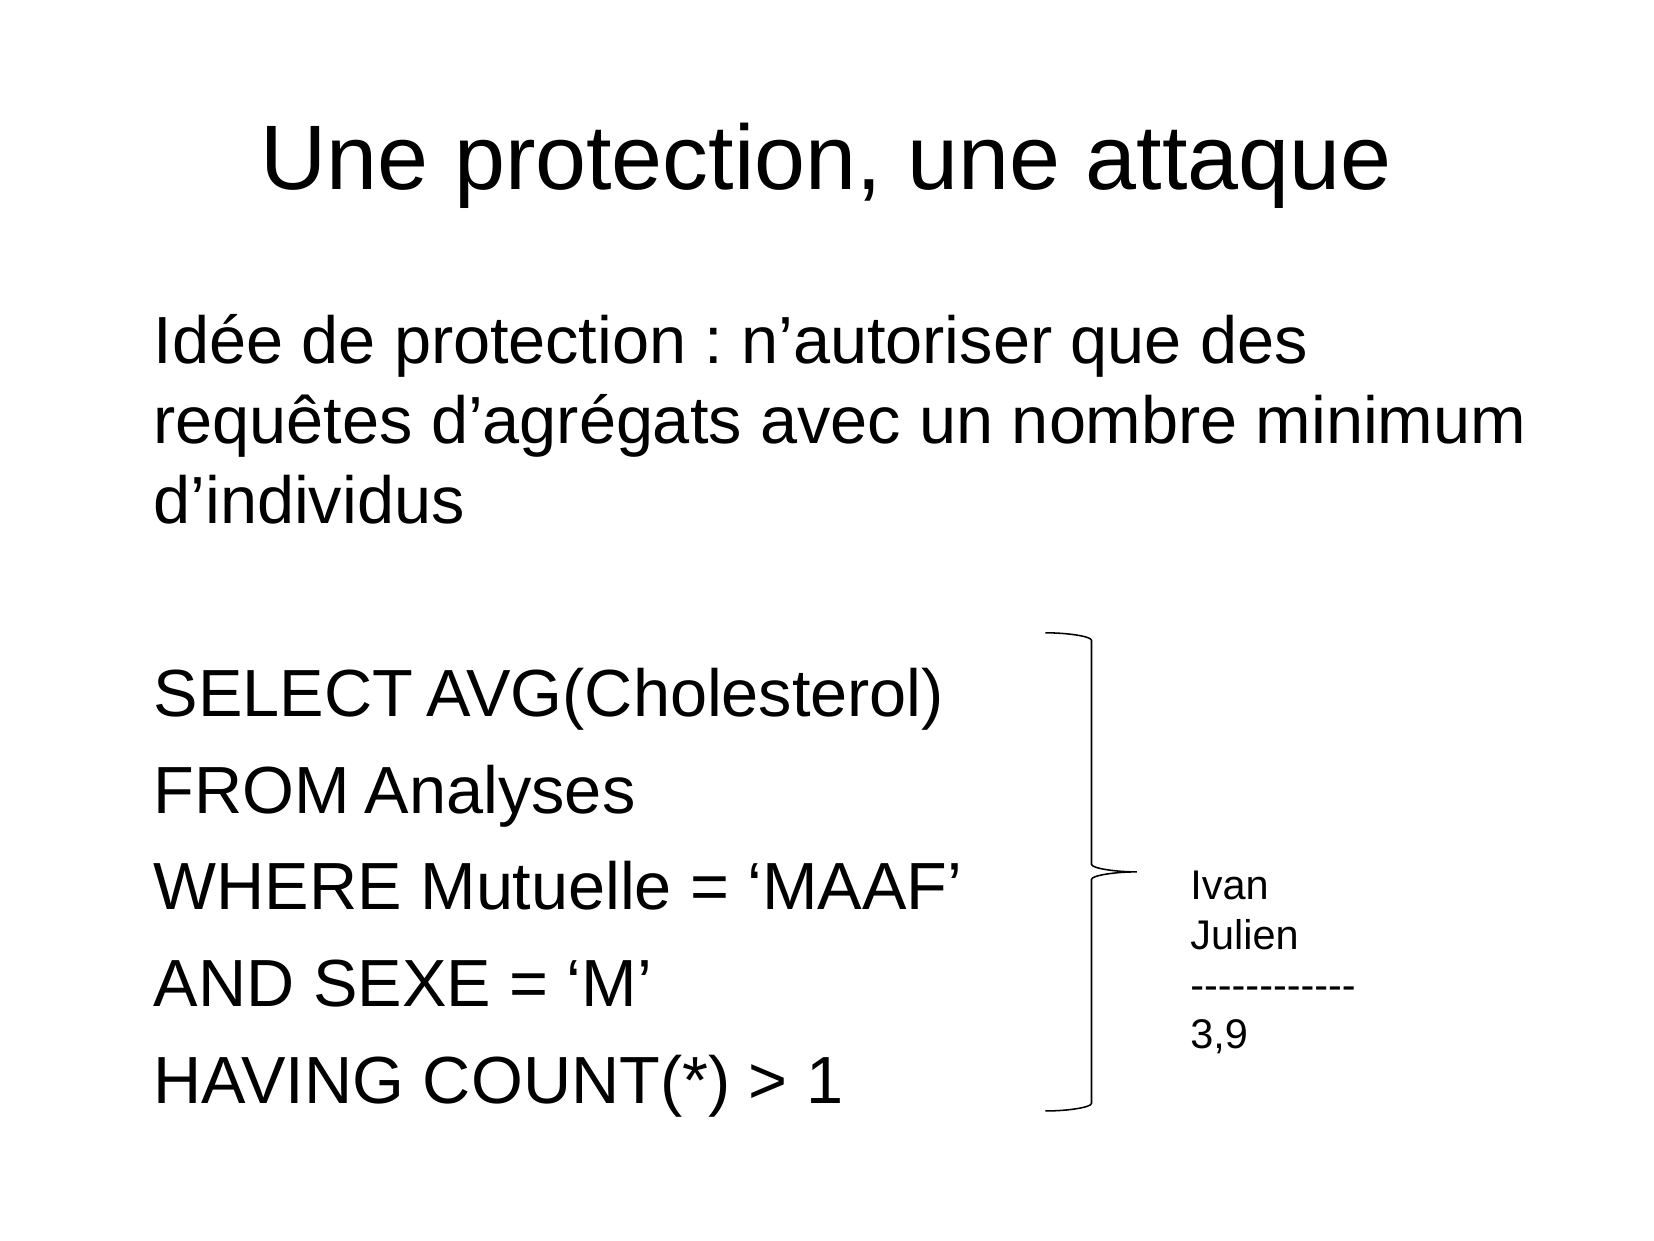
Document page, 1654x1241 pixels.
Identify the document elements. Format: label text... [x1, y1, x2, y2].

text_box Idée de protection : n’autoriser que des requêtes d’agrégats avec un nombre minimum d’individus SELECT AVG(Cholesterol) FROM Analyses WHERE Mutuelle = ‘MAAF’ AND SEXE = ‘M’ HAVING COUNT(*) > 1 [82, 289, 1571, 1108]
text_box Ivan Julien ------------ 3,9 [1175, 800, 1371, 1065]
text_box Une protection, une attaque [82, 49, 1571, 257]
